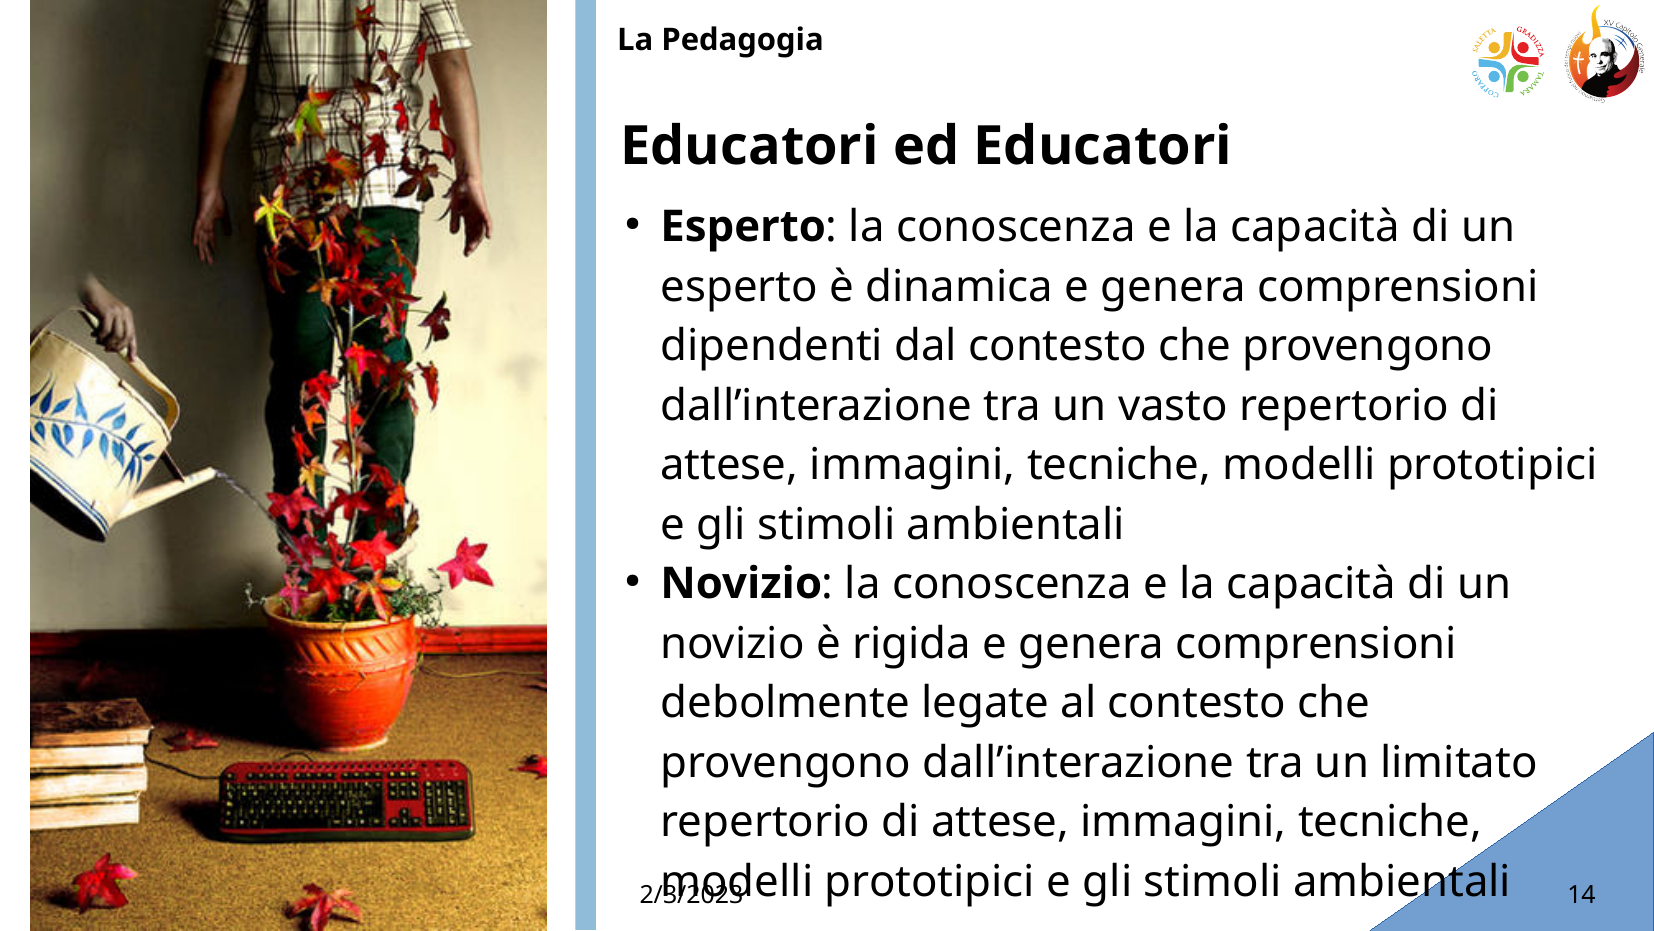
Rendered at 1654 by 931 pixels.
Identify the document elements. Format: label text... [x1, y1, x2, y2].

picture [1563, 4, 1646, 103]
picture [30, 0, 547, 931]
text_box La Pedagogia [602, 9, 1335, 63]
subtitle Esperto: la conoscenza e la capacità di un esperto è dinamica e genera comprensioni dipendenti dal contesto che provengono dall’interazione tra un vasto repertorio di attese, immagini, tecniche, modelli prototipici e gli stimoli ambientali Novizio: la conoscenza e la capacità di un novizio è rigida e genera comprensioni debolmente legate al contesto che provengono dall’interazione tra un limitato repertorio di attese, immagini, tecniche, modelli prototipici e gli stimoli ambientali [624, 194, 1602, 835]
title Educatori ed Educatori [620, 106, 1617, 178]
